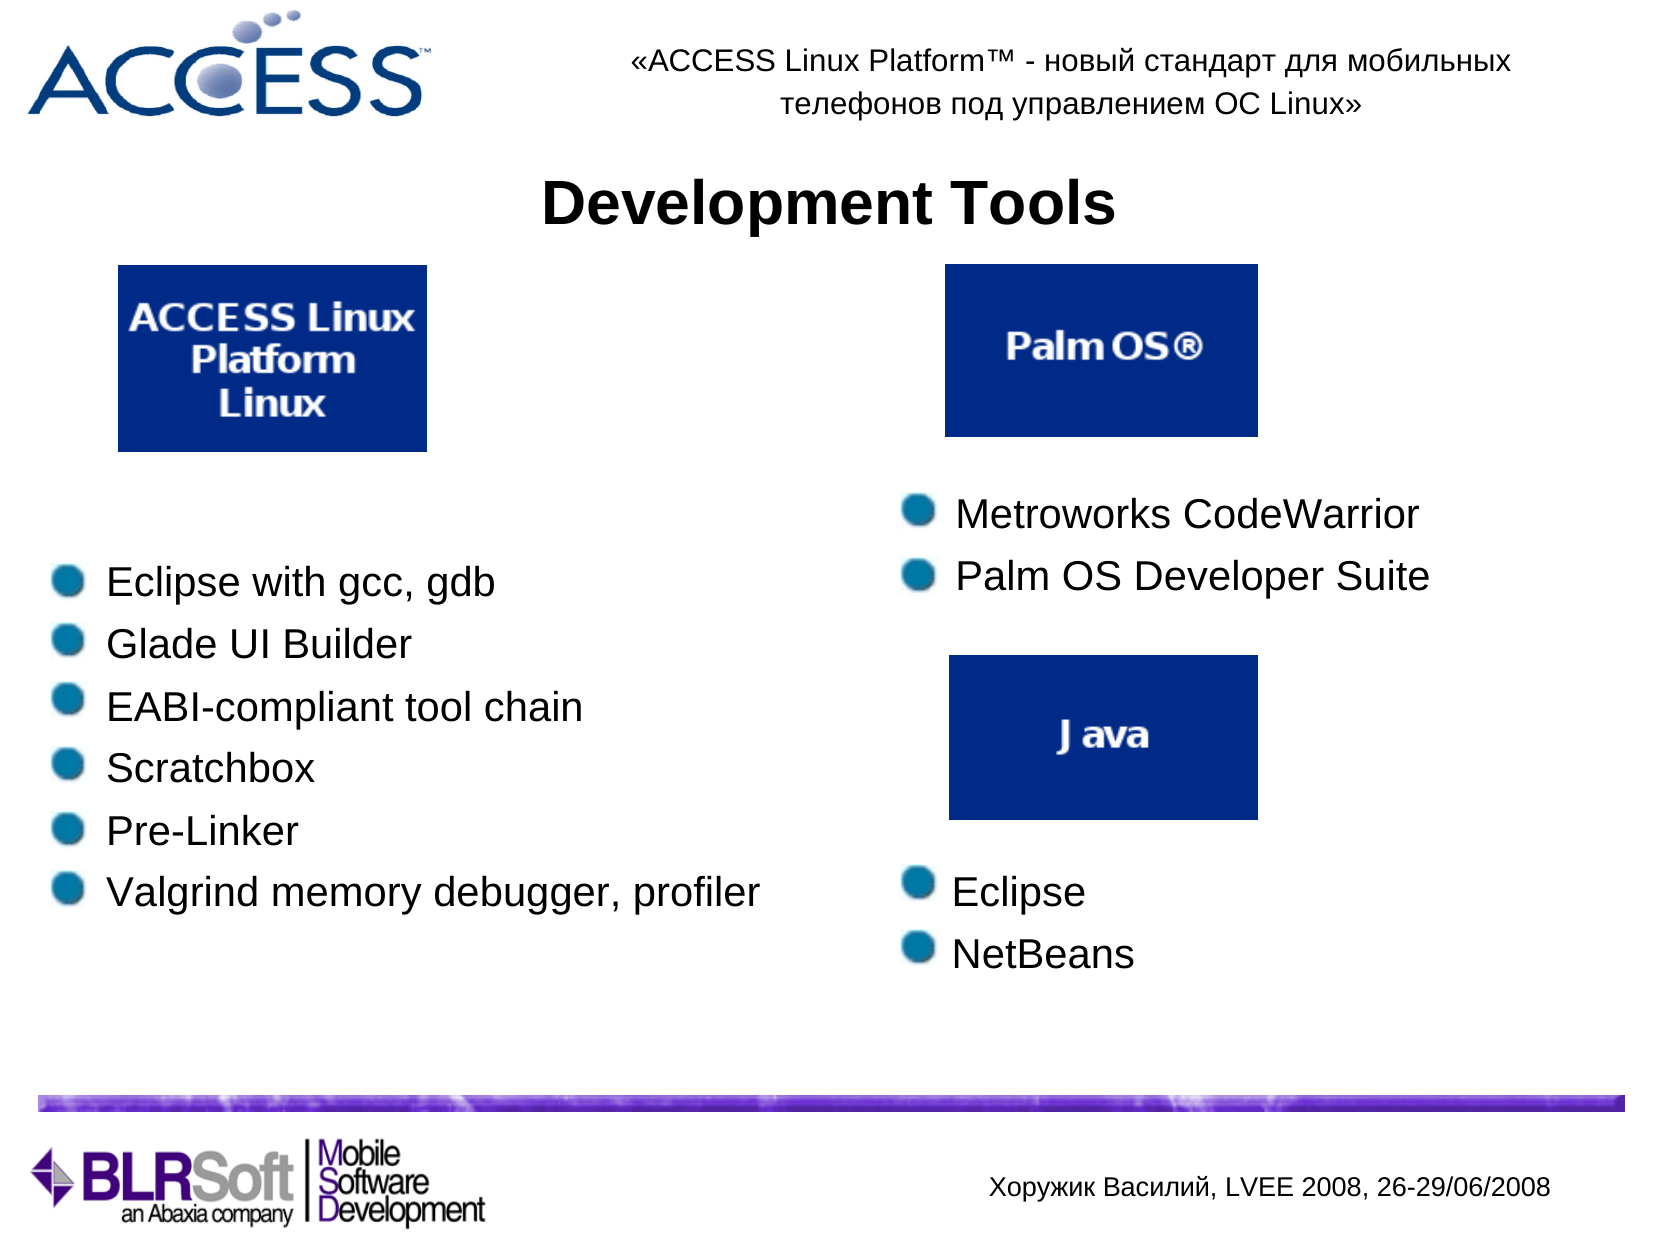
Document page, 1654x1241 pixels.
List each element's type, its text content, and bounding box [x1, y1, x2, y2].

picture [900, 864, 939, 903]
picture [50, 746, 88, 784]
picture [945, 264, 1258, 438]
picture [50, 563, 88, 601]
picture [50, 622, 88, 660]
picture [50, 681, 88, 719]
picture [900, 929, 939, 967]
picture [50, 870, 88, 909]
title «ACCESS Linux Platform™ - новый стандарт для мобильных телефонов под управлением ОС Linux» [560, 26, 1583, 130]
picture [949, 655, 1258, 820]
picture [17, 5, 443, 119]
text_box Eclipse with gcc, gdb Glade UI Builder EABI-compliant tool chain Scratchbox Pre-Linker Valgrind memory debugger, profiler [106, 481, 786, 916]
picture [38, 1095, 1625, 1112]
picture [900, 557, 939, 596]
picture [118, 265, 427, 452]
picture [900, 492, 939, 530]
text_box Metroworks CodeWarrior Palm OS Developer Suite [940, 467, 1518, 607]
text_box Development Tools [123, 138, 1536, 243]
text_box Eclipse NetBeans [936, 845, 1193, 984]
picture [15, 1122, 502, 1241]
text_box Хоружик Василий, LVEE 2008, 26-29/06/2008 [885, 1122, 1654, 1241]
picture [50, 811, 88, 849]
